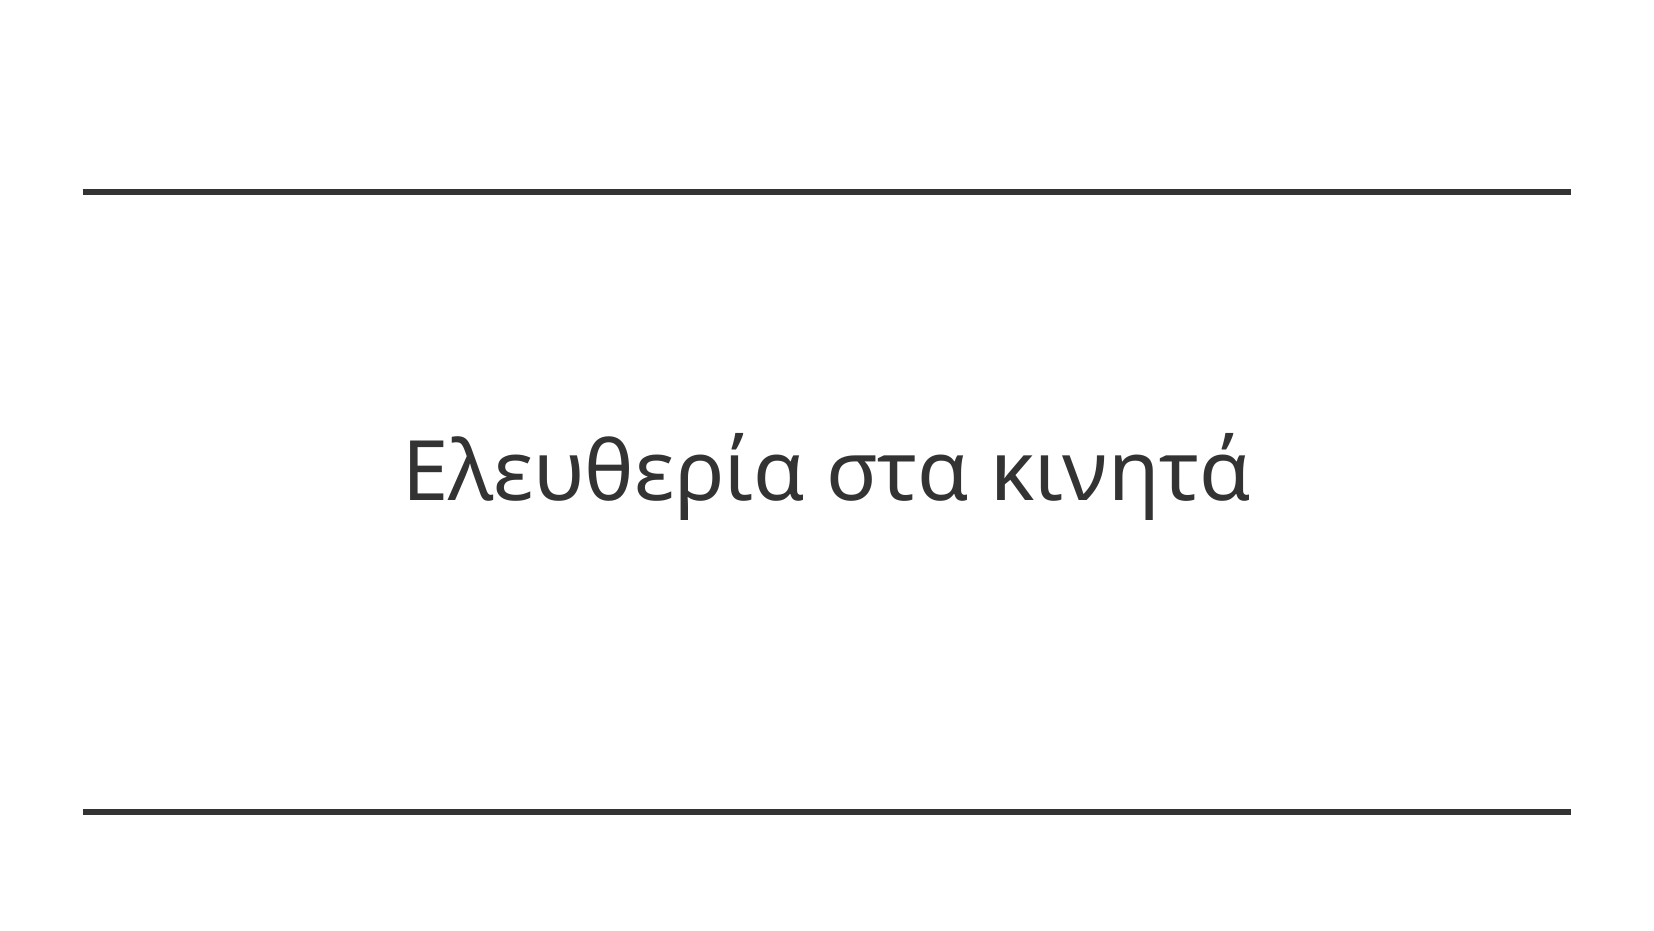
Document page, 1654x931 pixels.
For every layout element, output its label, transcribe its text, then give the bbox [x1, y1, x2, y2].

list Ελευθερία στα κινητά [82, 411, 1571, 621]
